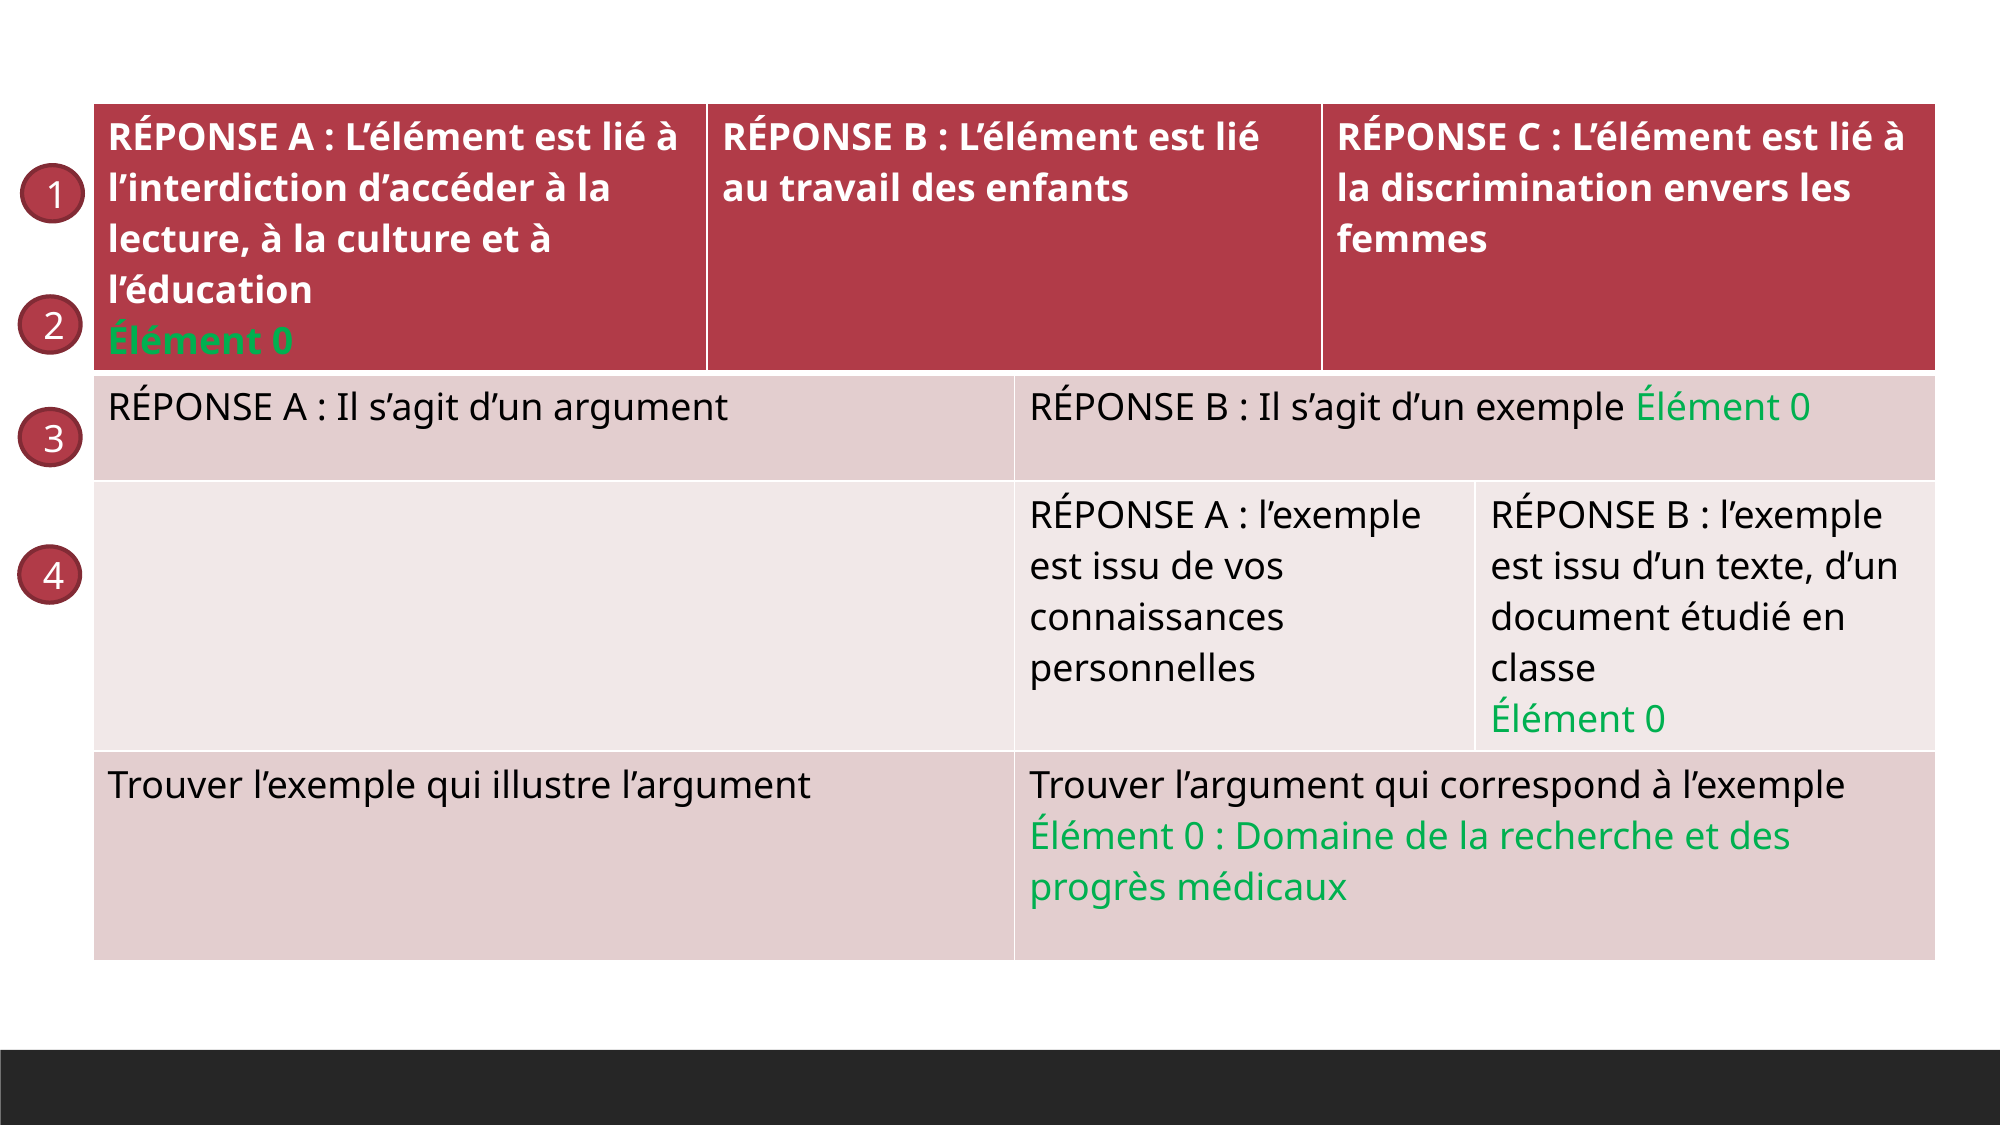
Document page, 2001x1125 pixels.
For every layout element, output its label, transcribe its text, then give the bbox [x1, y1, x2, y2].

table_cell [94, 482, 1014, 750]
text_box 2 [19, 296, 81, 353]
table_cell RÉPONSE A : Il s’agit d’un argument [94, 376, 1014, 480]
text_box 1 [22, 165, 83, 222]
table_cell RÉPONSE B : l’exemple est issu d’un texte, d’un document étudié en classe Élément 0 [1476, 482, 1935, 750]
table_header RÉPONSE B : L’élément est lié au travail des enfants [708, 104, 1321, 370]
table_cell RÉPONSE A : l’exemple est issu de vos connaissances personnelles [1015, 482, 1474, 750]
text_box 3 [19, 408, 81, 466]
table_header RÉPONSE C : L’élément est lié à la discrimination envers les femmes [1323, 104, 1935, 370]
table_header RÉPONSE A : L’élément est lié à l’interdiction d’accéder à la lecture, à la culture et à l’éducation Élément 0 [94, 104, 706, 370]
table_cell RÉPONSE B : Il s’agit d’un exemple Élément 0 [1015, 376, 1935, 480]
table_cell Trouver l’argument qui correspond à l’exemple Élément 0 : Domaine de la recherche et des progrès médicaux [1015, 752, 1935, 960]
text_box 4 [19, 546, 81, 603]
table_cell Trouver l’exemple qui illustre l’argument [94, 752, 1014, 960]
